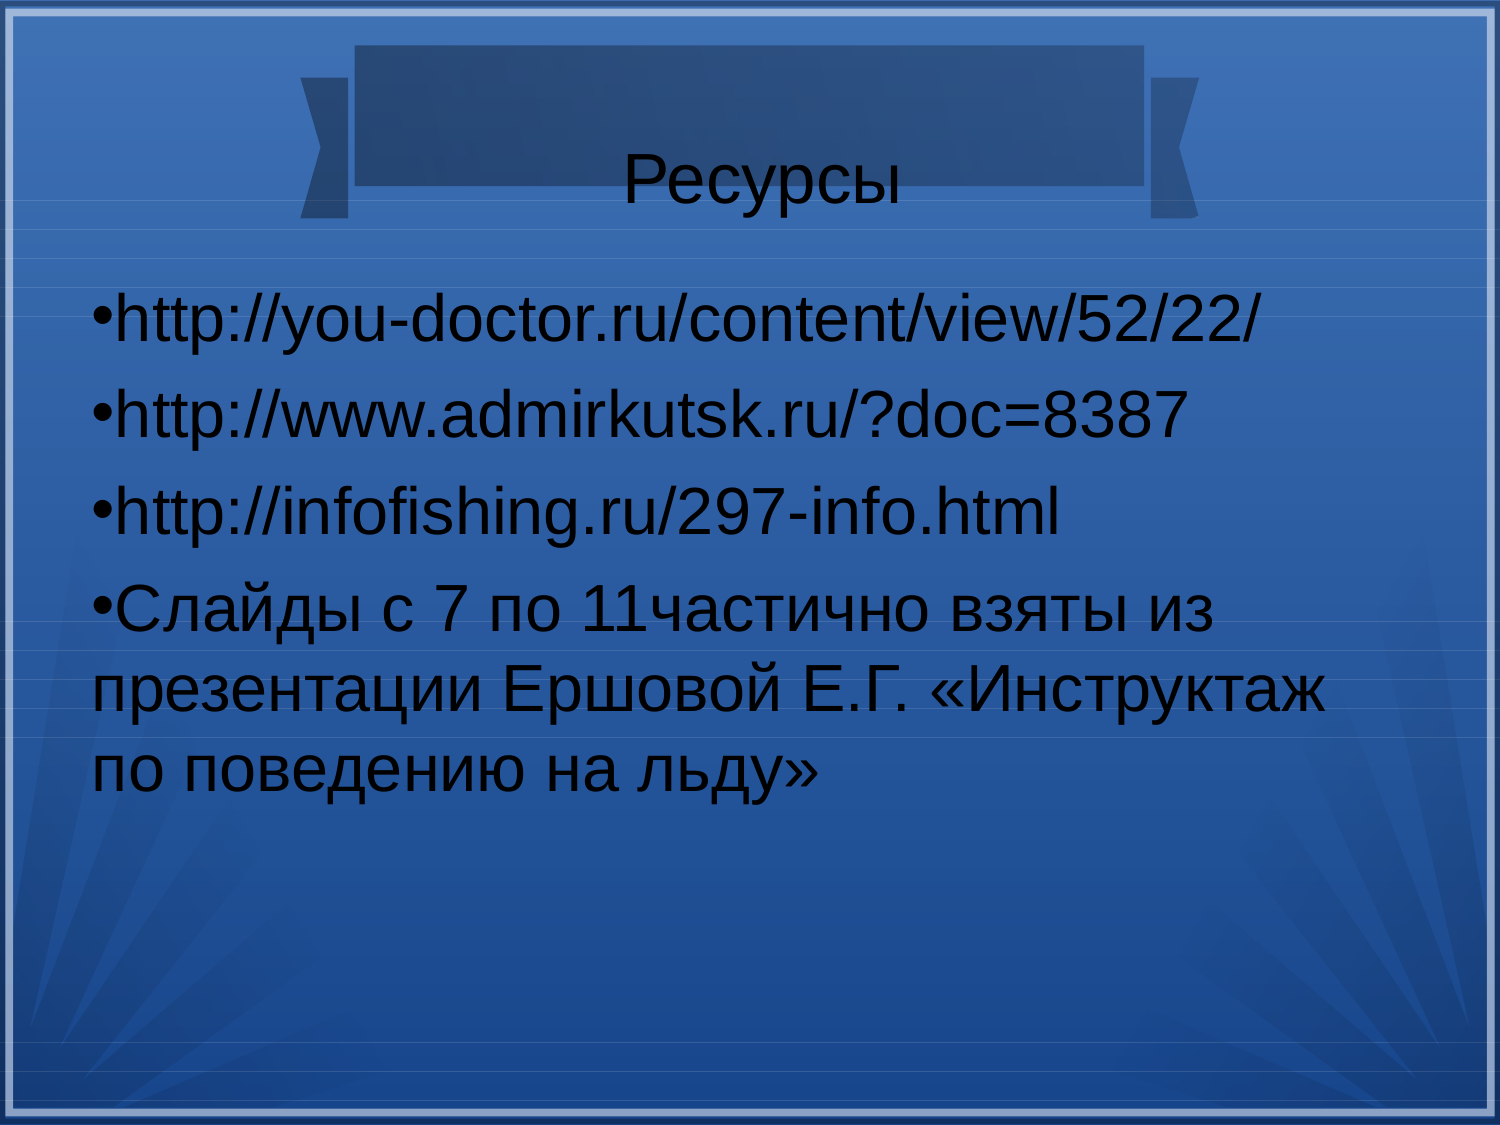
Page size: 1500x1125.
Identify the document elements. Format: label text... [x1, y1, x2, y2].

subtitle http://you-doctor.ru/content/view/52/22/ http://www.admirkutsk.ru/?doc=8387 http://infofishing.ru/297-info.html Слайды с 7 по 11частично взяты из презентации Ершовой Е.Г. «Инструктаж по поведению на льду» [76, 267, 1424, 925]
title Ресурсы [112, 54, 1388, 267]
